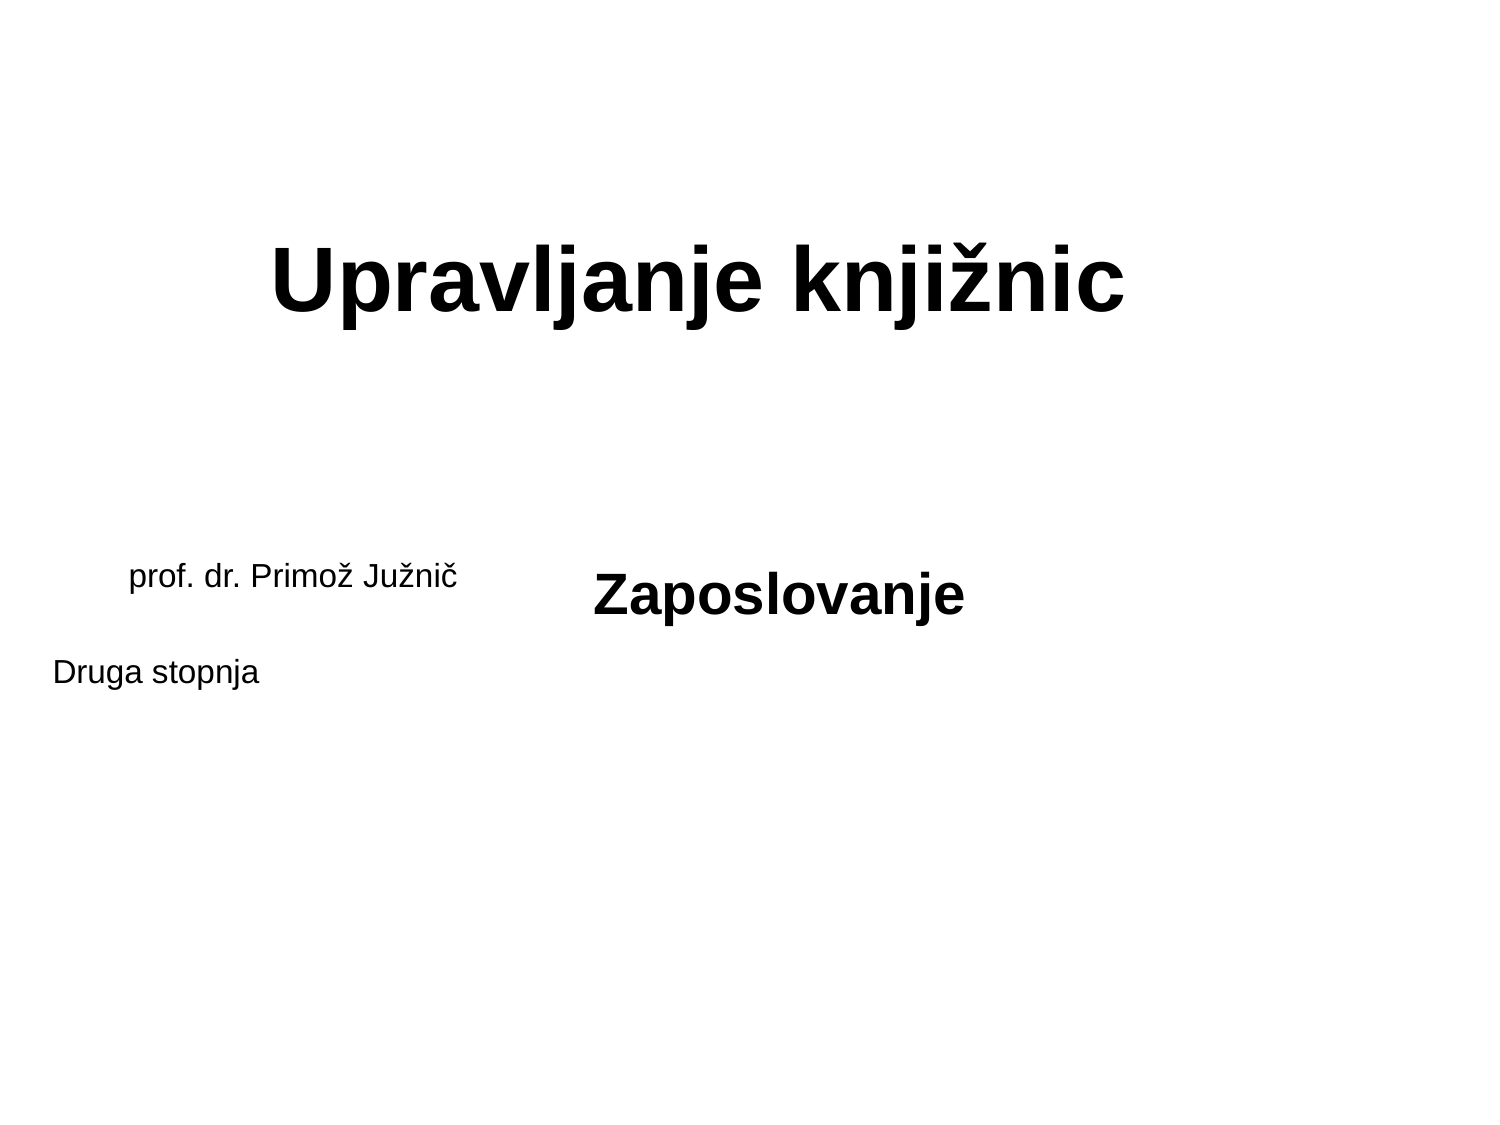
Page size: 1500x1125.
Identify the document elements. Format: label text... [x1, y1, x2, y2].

text_box Zaposlovanje [578, 449, 1375, 976]
title Upravljanje knjižnic [112, 149, 1388, 338]
list prof. dr. Primož Južnič Druga stopnja [37, 450, 550, 858]
